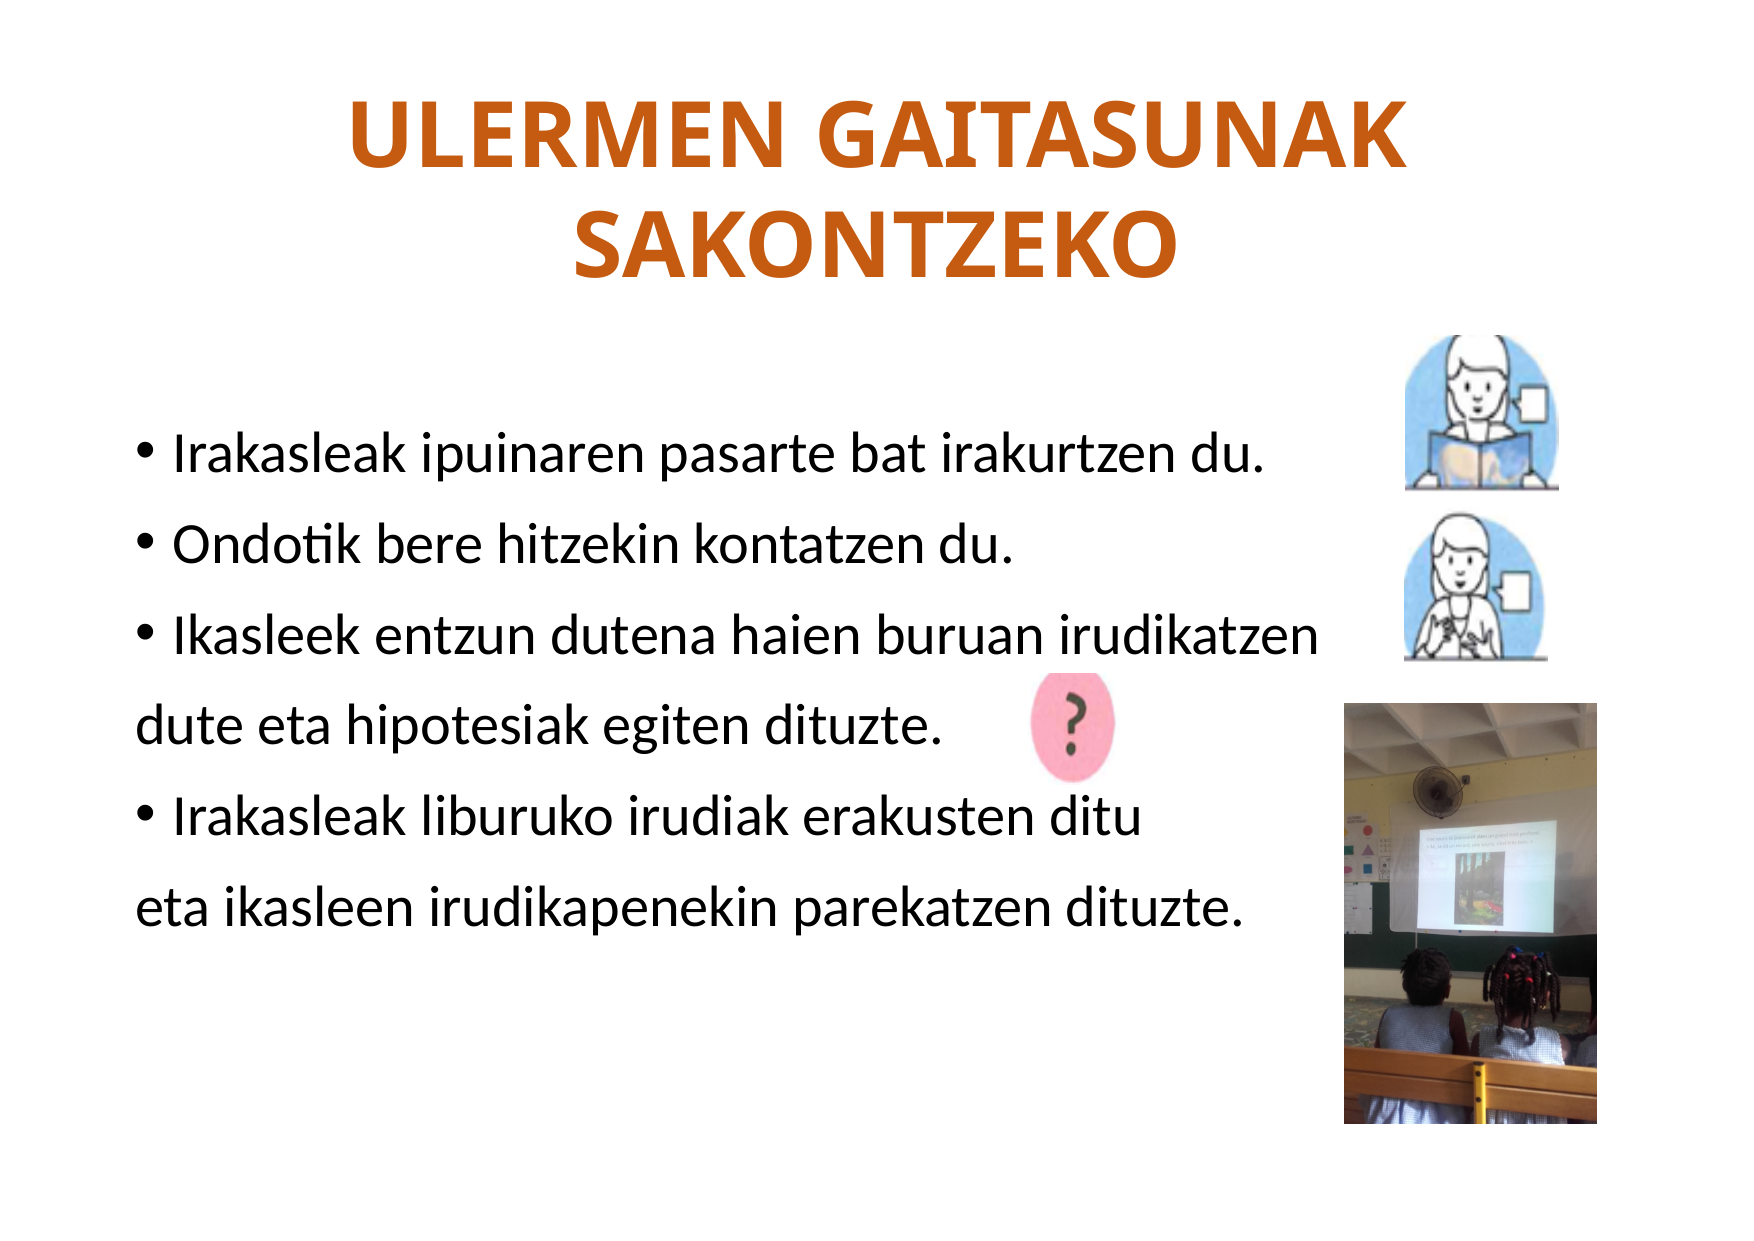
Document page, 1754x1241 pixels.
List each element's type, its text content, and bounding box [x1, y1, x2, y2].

picture [1344, 703, 1597, 1124]
text_box ULERMEN GAITASUNAK SAKONTZEKO [120, 65, 1634, 306]
picture [1404, 507, 1548, 667]
text_box Irakasleak ipuinaren pasarte bat irakurtzen du. Ondotik bere hitzekin kontatzen du. Ikasleek entzun dutena haien buruan irudikatzen dute eta hipotesiak egiten dituzte. Irakasleak liburuko irudiak erakusten ditu eta ikasleen irudikapenekin parekatzen dituzte. [120, 406, 1634, 1194]
picture [1027, 673, 1121, 785]
picture [1405, 335, 1559, 497]
